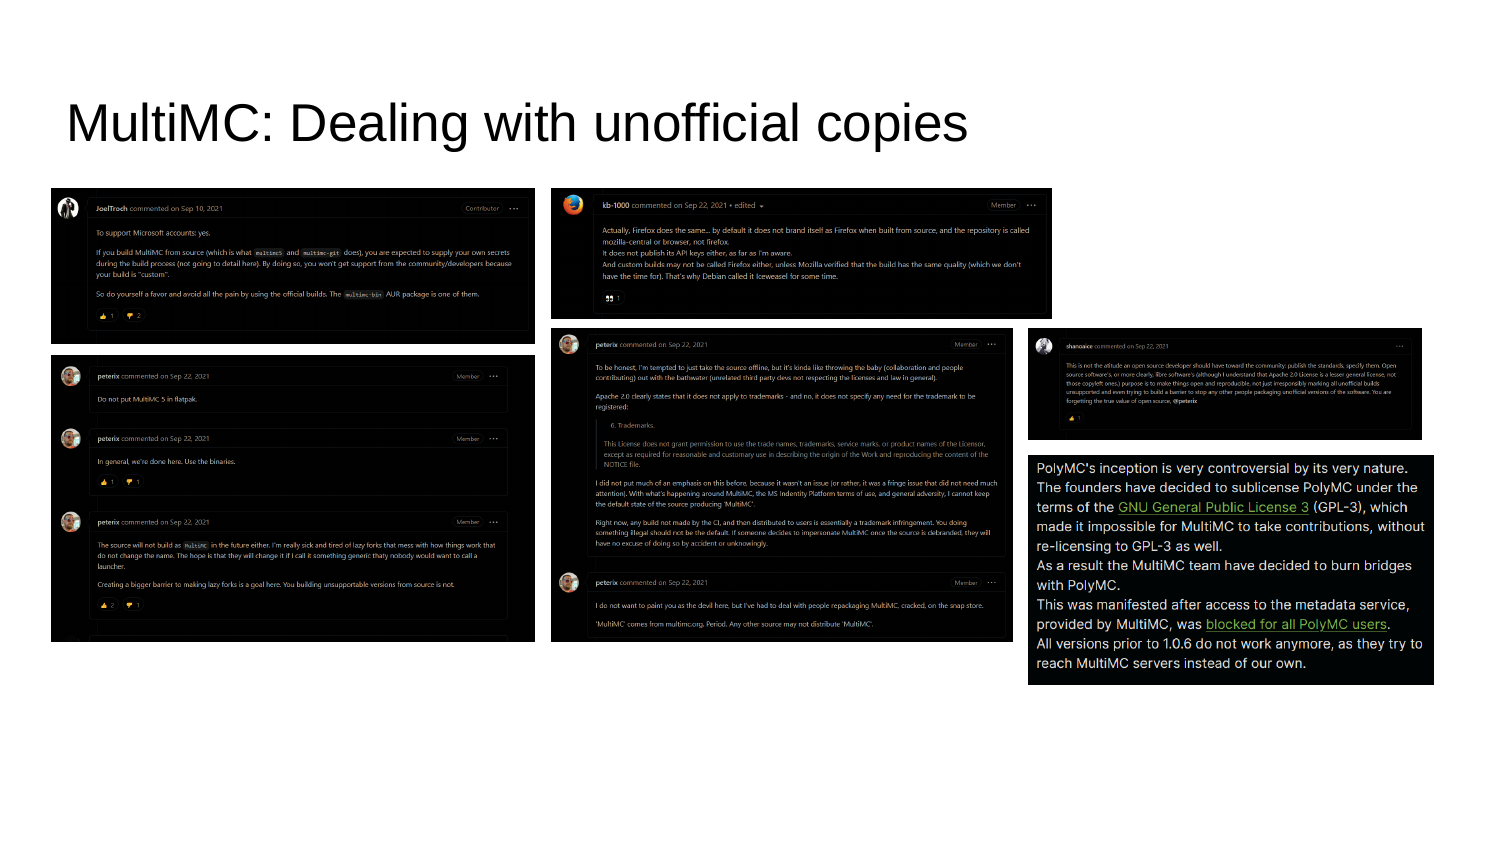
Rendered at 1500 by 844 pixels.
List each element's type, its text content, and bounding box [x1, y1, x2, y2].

picture [51, 189, 535, 344]
title MultiMC: Dealing with unofficial copies [51, 72, 1449, 167]
picture [51, 355, 535, 642]
picture [1028, 455, 1434, 685]
picture [1028, 328, 1422, 440]
picture [551, 189, 1052, 319]
picture [551, 328, 1013, 642]
